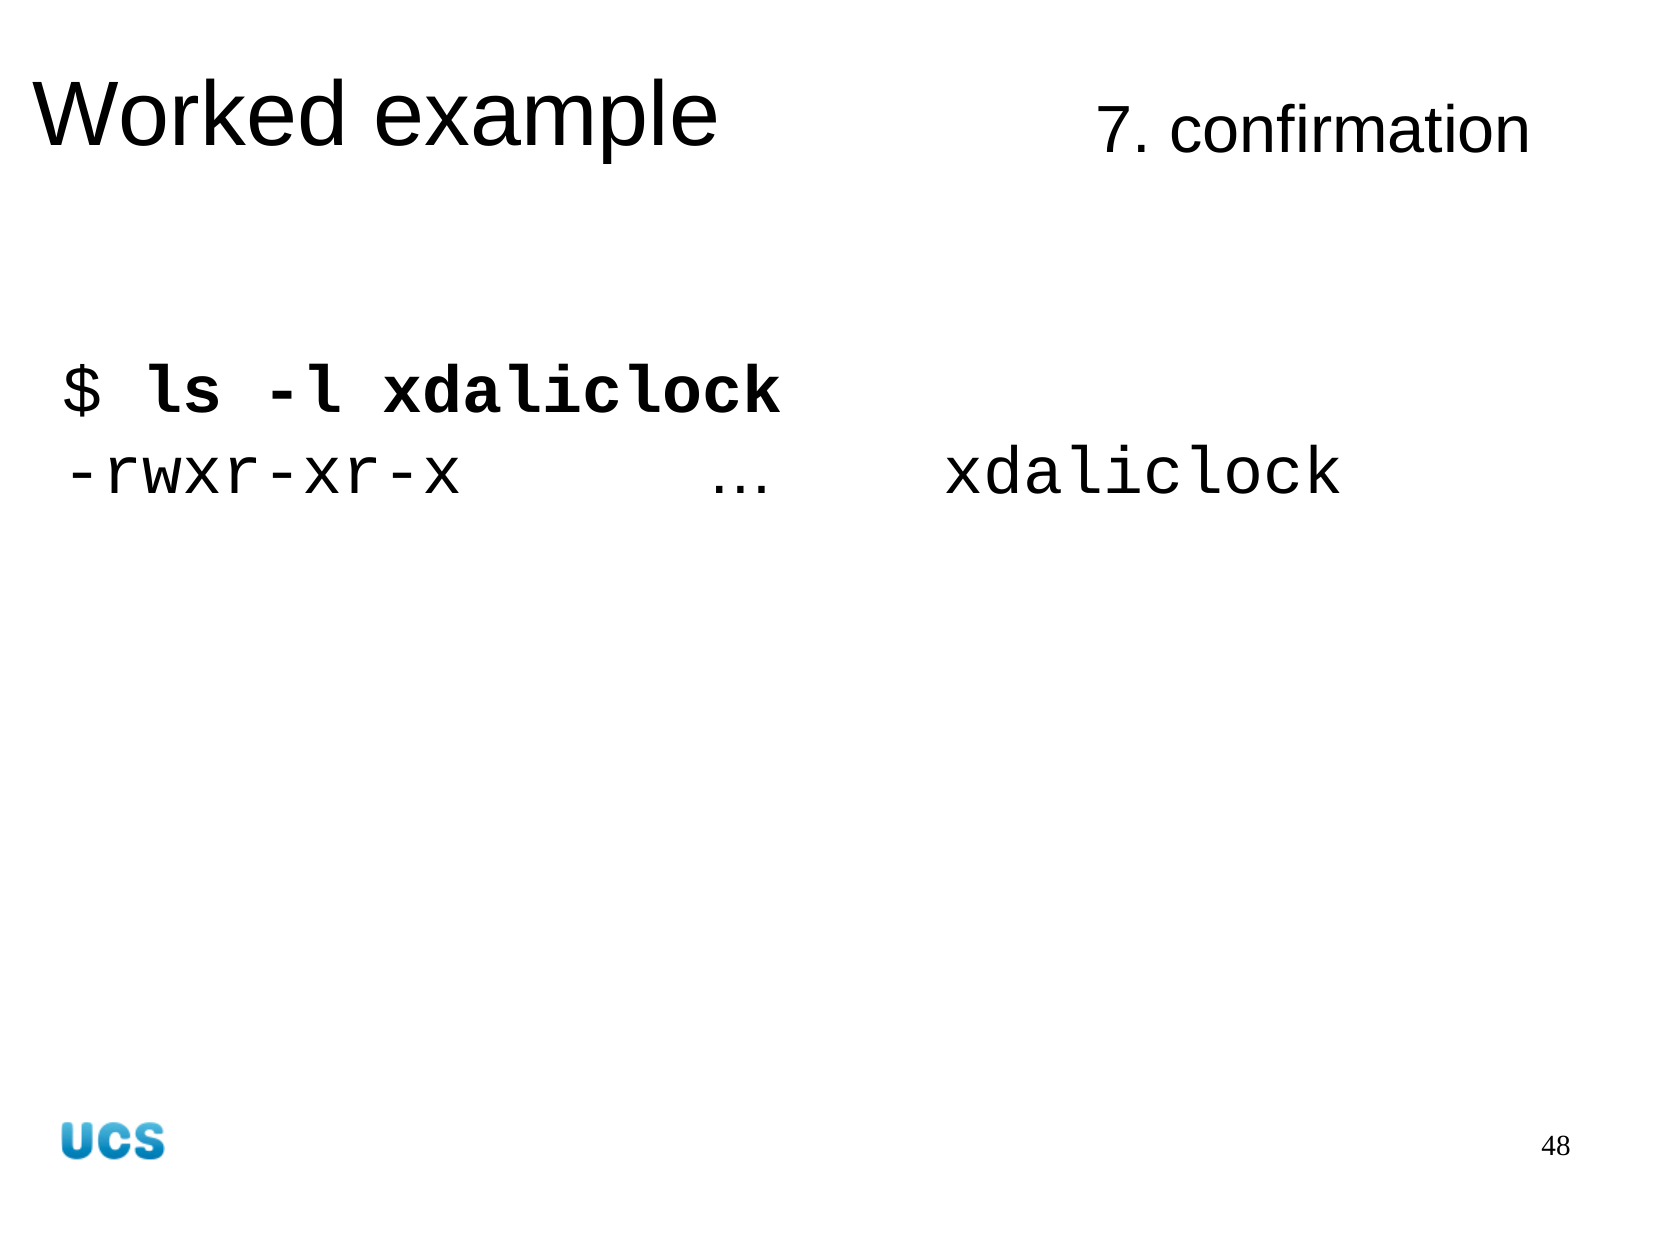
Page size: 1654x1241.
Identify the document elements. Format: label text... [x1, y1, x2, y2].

text_box 7. confirmation [1092, 88, 1537, 170]
picture [61, 1121, 165, 1161]
text_box $ ls -l xdaliclock -rwxr-xr-x … xdaliclock [59, 354, 1347, 517]
text_box Worked example [29, 59, 725, 168]
